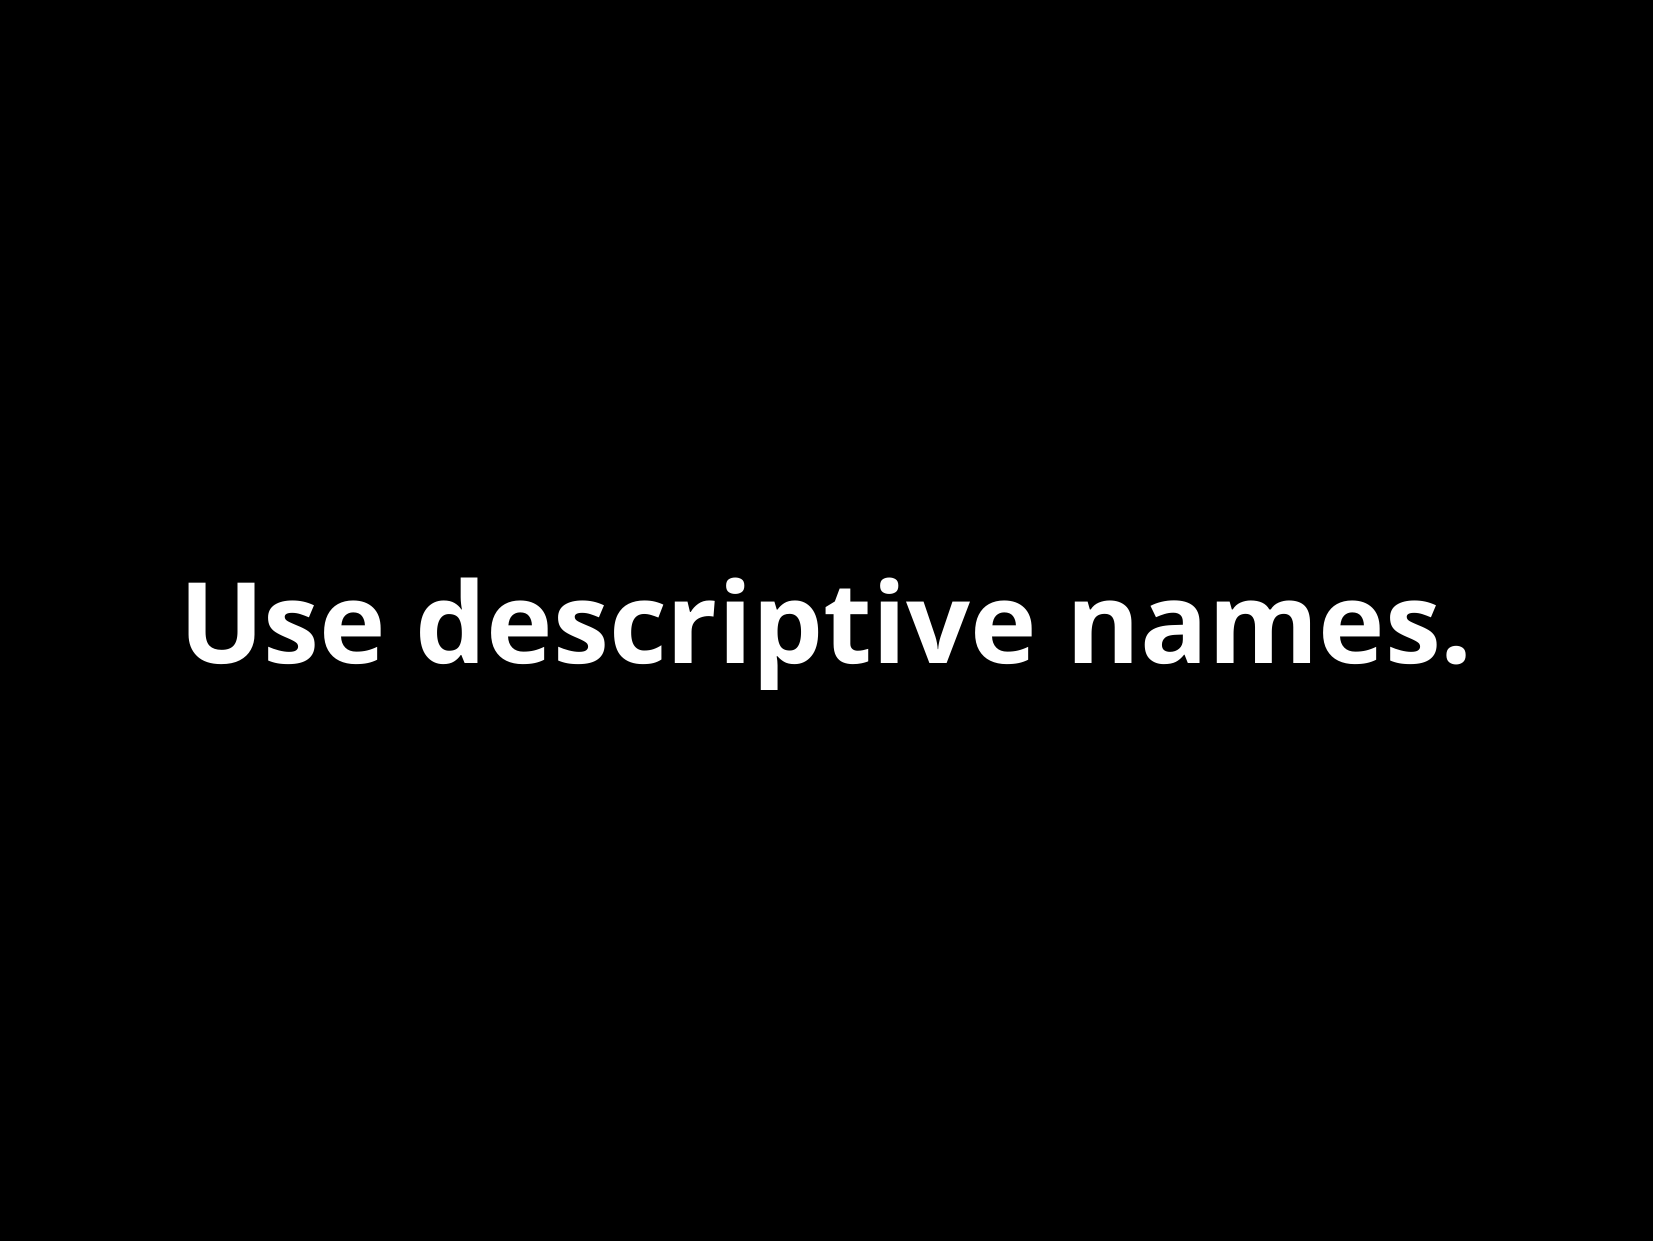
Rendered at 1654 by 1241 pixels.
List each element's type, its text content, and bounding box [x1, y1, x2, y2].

title Use descriptive names. [82, 524, 1571, 717]
